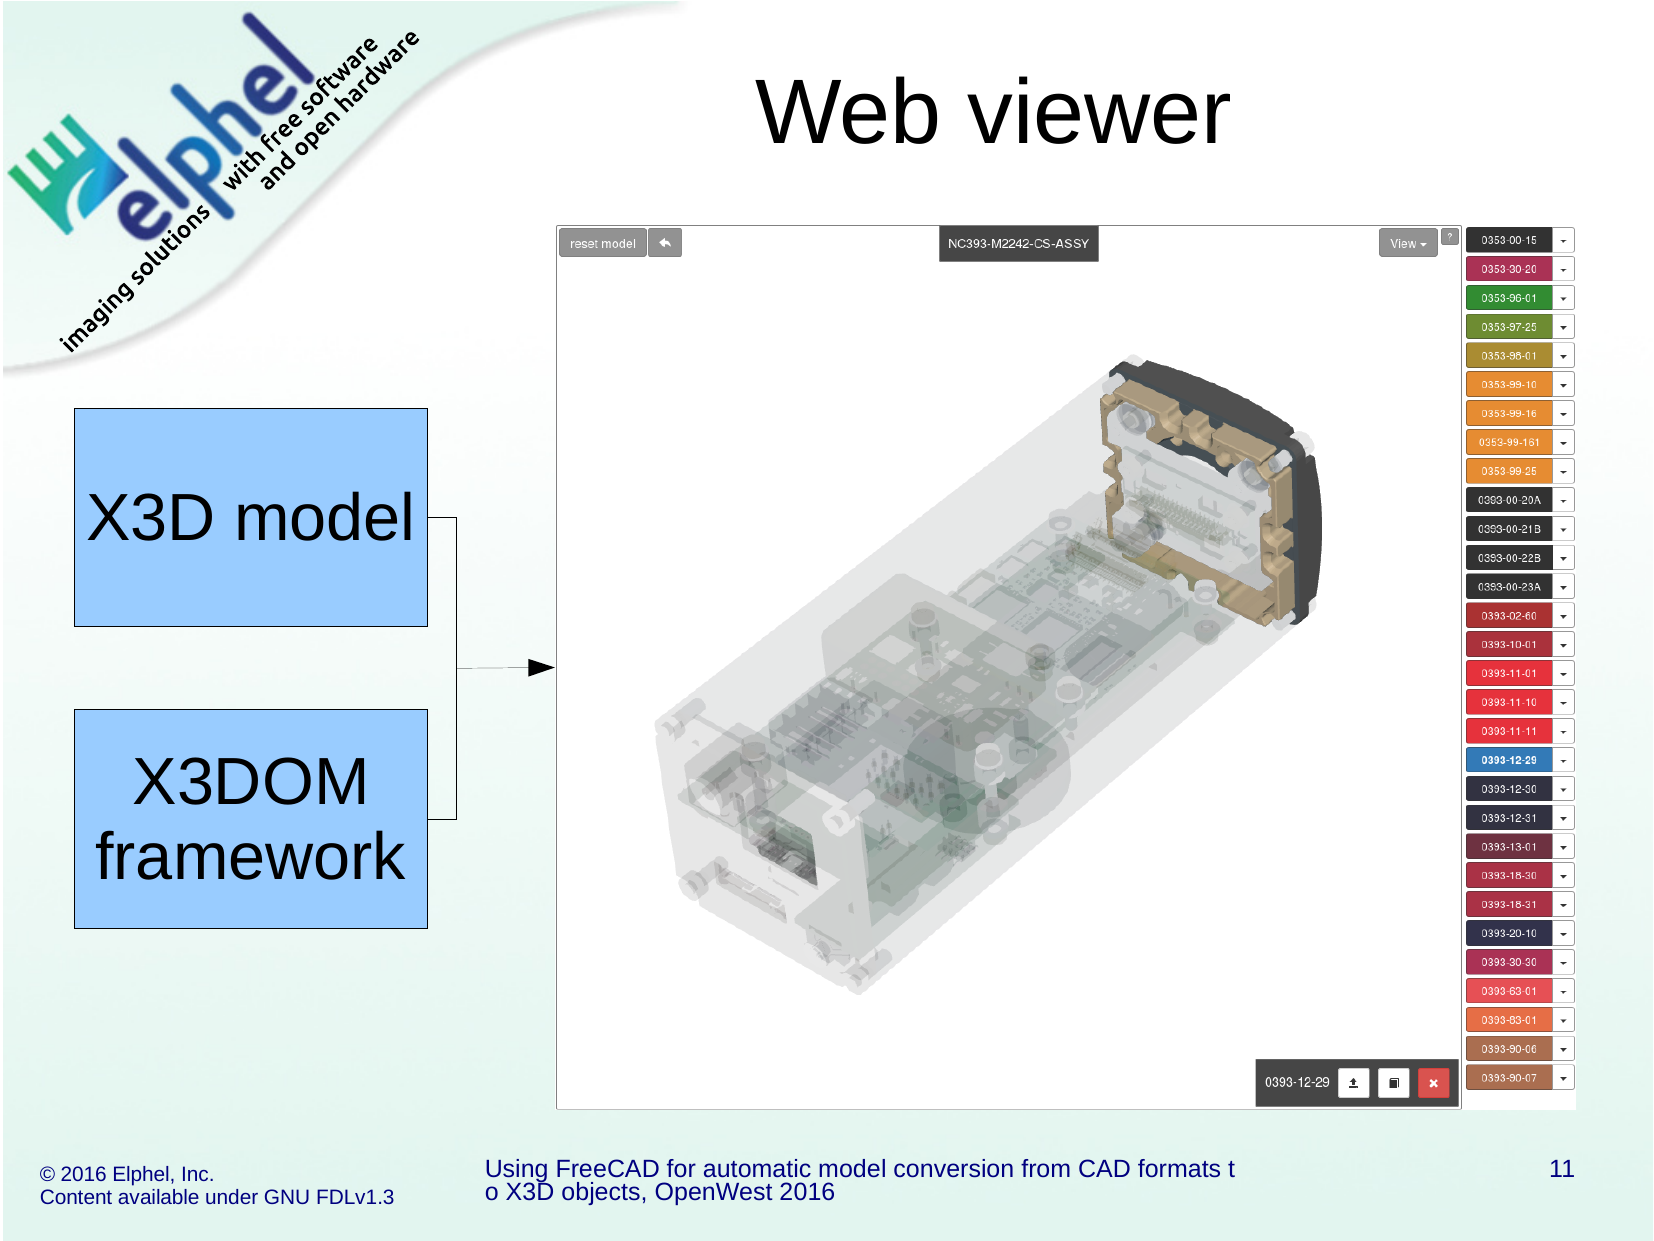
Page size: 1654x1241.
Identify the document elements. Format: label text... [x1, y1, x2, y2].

text_box X3D model [74, 408, 428, 627]
picture [3, 1, 1654, 1241]
title Web viewer [412, 18, 1576, 206]
text_box X3DOM framework [74, 709, 428, 929]
